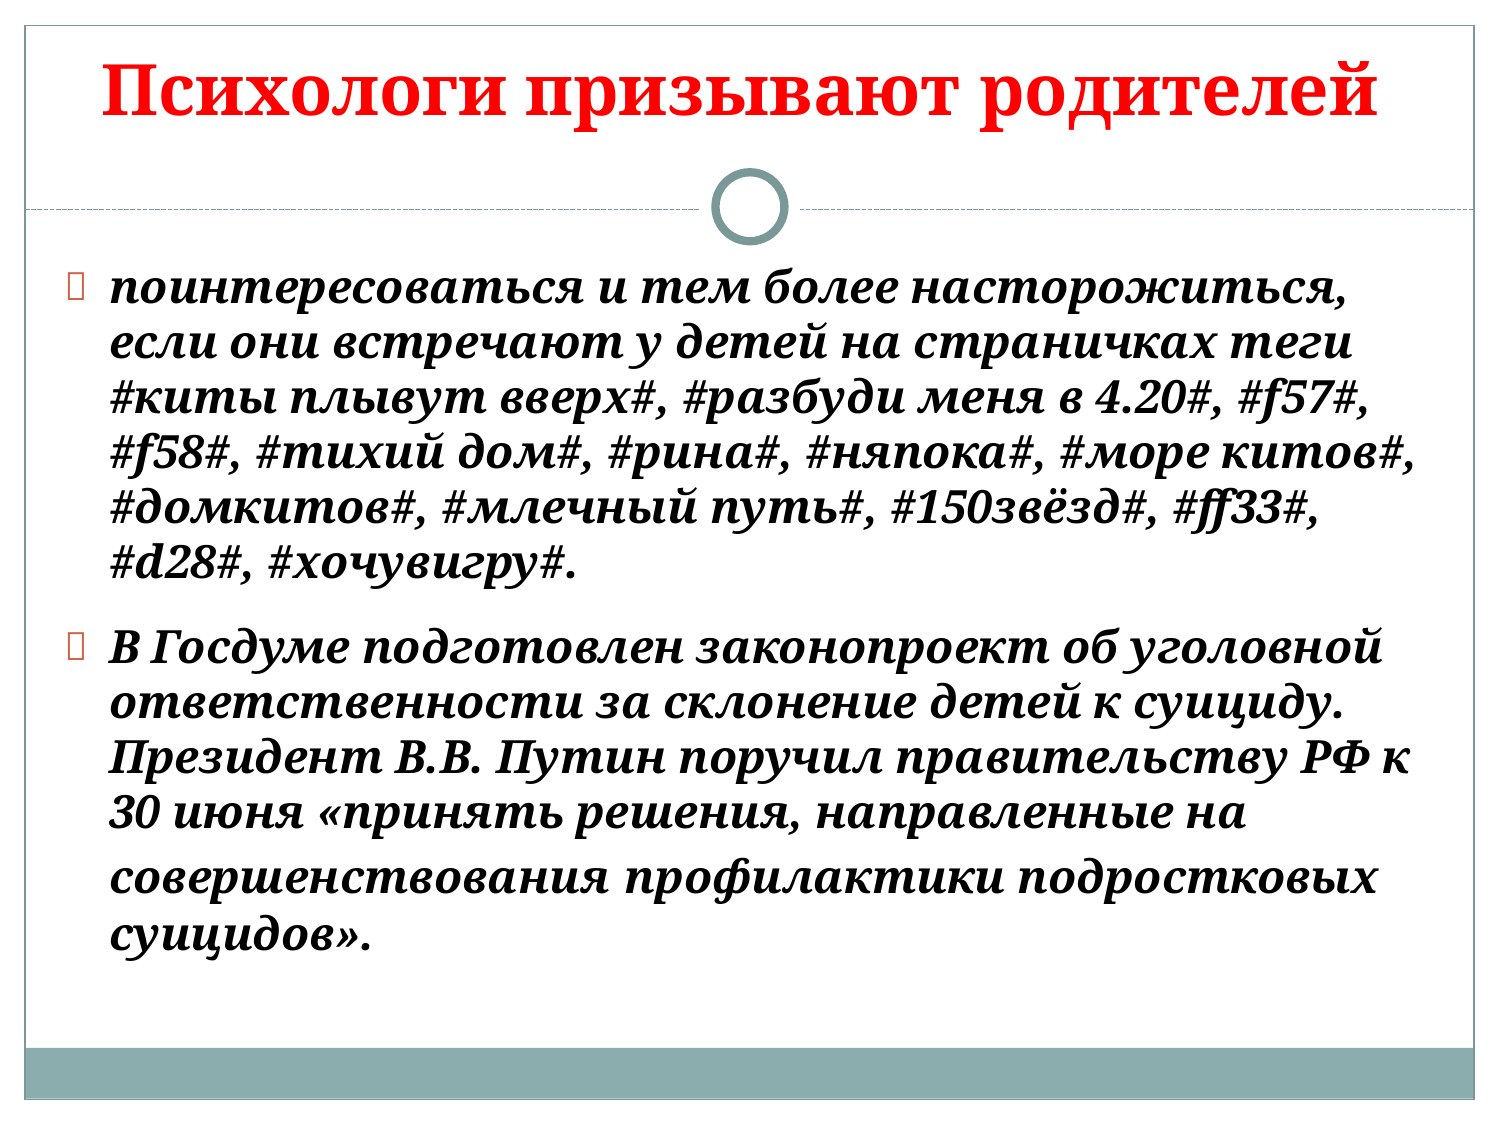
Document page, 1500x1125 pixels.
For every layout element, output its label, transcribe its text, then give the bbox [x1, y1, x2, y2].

list поинтересоваться и тем более насторожиться, если они встречают у детей на страничках теги #киты плывут вверх#, #разбуди меня в 4.20#, #f57#, #f58#, #тихий дом#, #рина#, #няпока#, #море китов#, #домкитов#, #млечный путь#, #150звёзд#, #ff33#, #d28#, #хочувигру#. В Госдуме подготовлен законопроект об уголовной ответственности за склонение детей к суициду. Президент В.В. Путин поручил правительству РФ к 30 июня «принять решения, направленные на совершенствования профилактики подростковых суицидов». [49, 250, 1445, 1055]
title Психологи призывают родителей [49, 37, 1450, 162]
